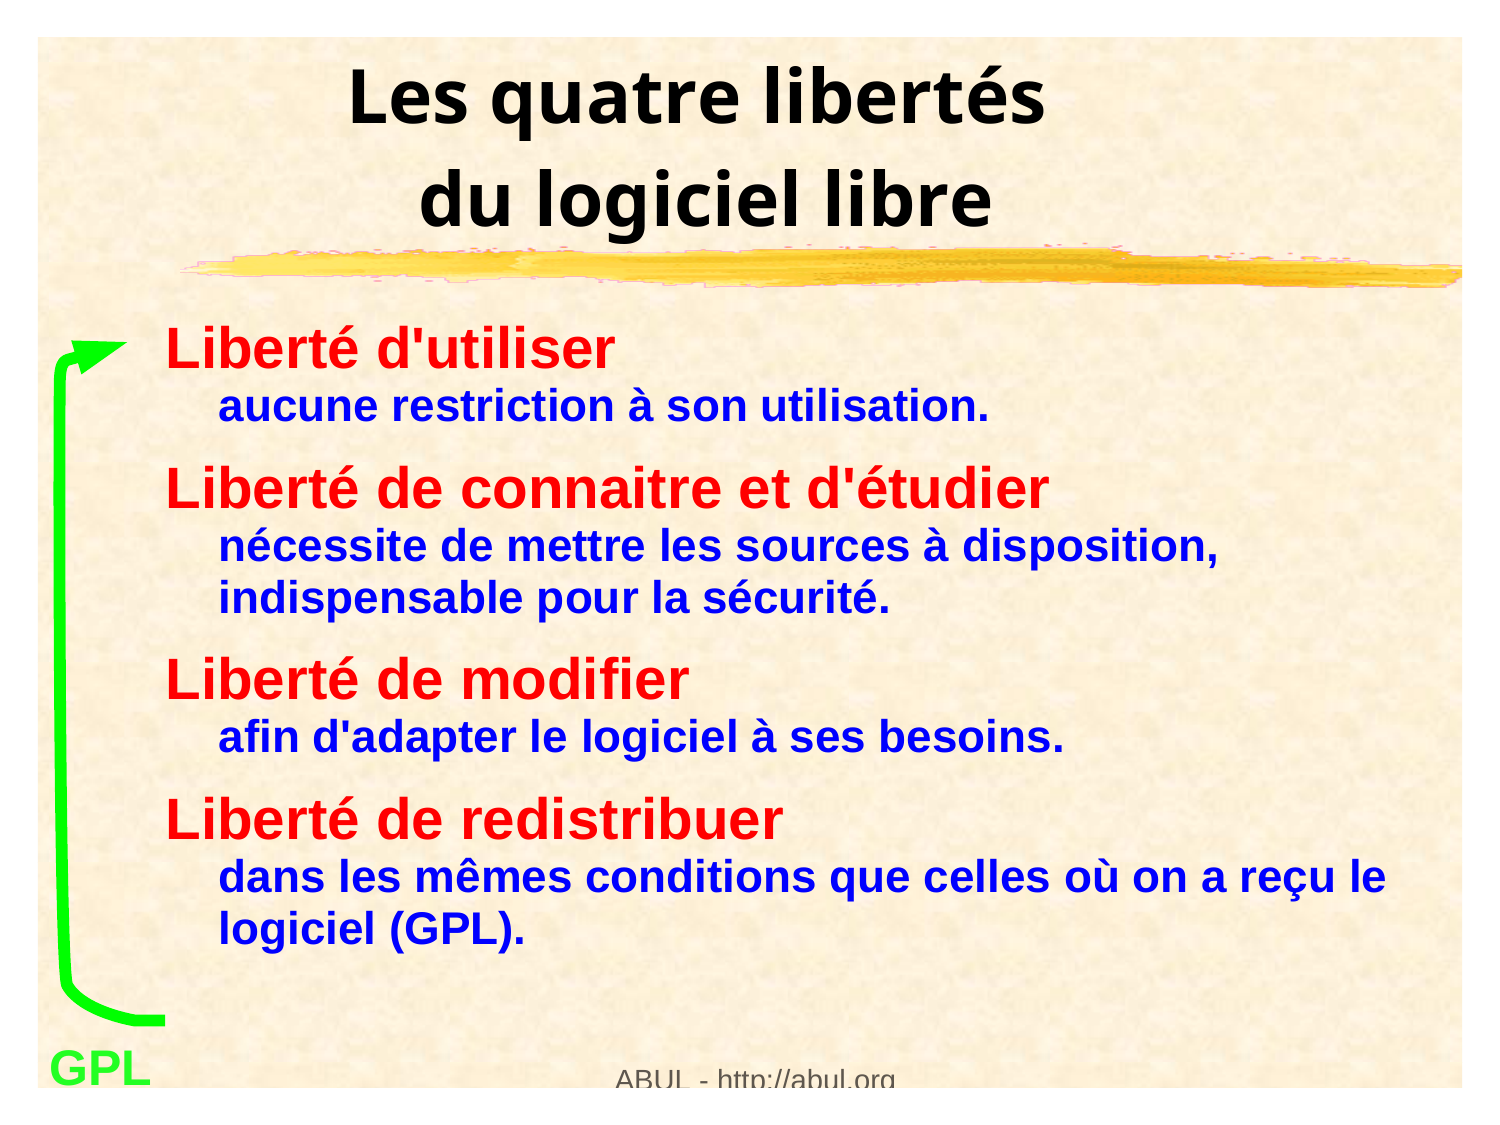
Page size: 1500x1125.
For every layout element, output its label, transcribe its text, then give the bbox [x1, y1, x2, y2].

list Liberté d'utiliser aucune restriction à son utilisation. Liberté de connaitre et d'étudier nécessite de mettre les sources à disposition, indispensable pour la sécurité. Liberté de modifier afin d'adapter le logiciel à ses besoins. Liberté de redistribuer dans les mêmes conditions que celles où on a reçu le logiciel (GPL). [133, 307, 1408, 1107]
title Les quatre libertés du logiciel libre [101, 39, 1312, 253]
text_box GPL [37, 1039, 176, 1105]
picture [37, 37, 1463, 1088]
